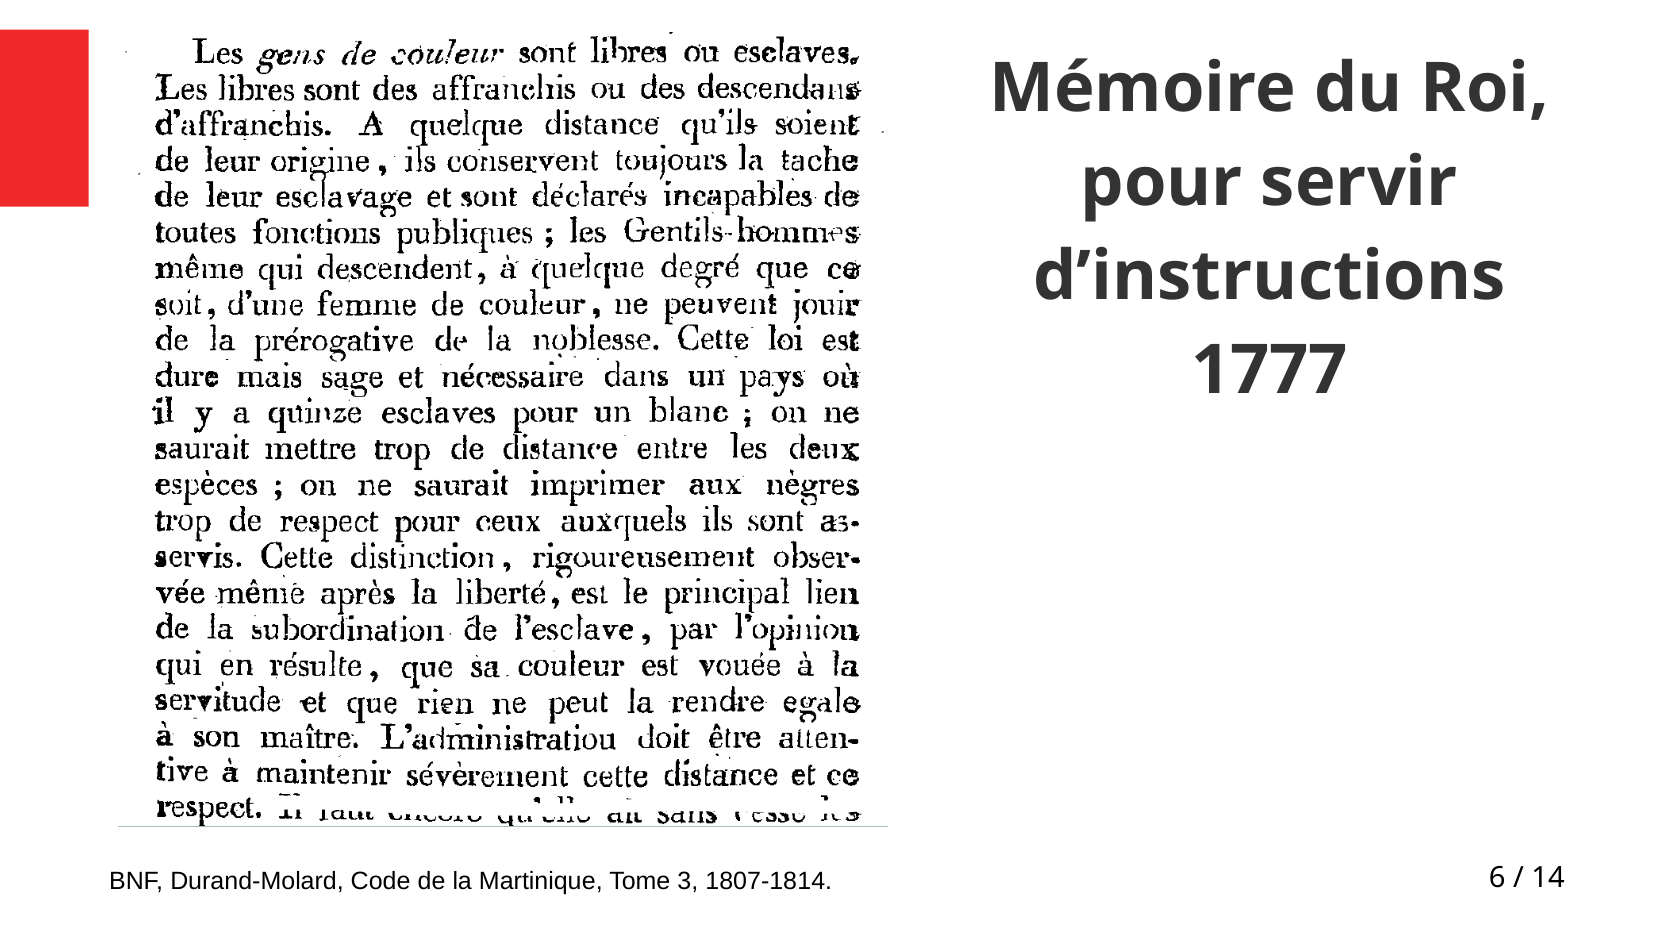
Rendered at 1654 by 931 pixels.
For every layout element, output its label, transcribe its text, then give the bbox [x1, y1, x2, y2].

text_box BNF, Durand-Molard, Code de la Martinique, Tome 3, 1807-1814. [94, 859, 1483, 931]
picture [118, 29, 888, 827]
title Mémoire du Roi, pour servir d’instructions 1777 [944, 38, 1595, 414]
